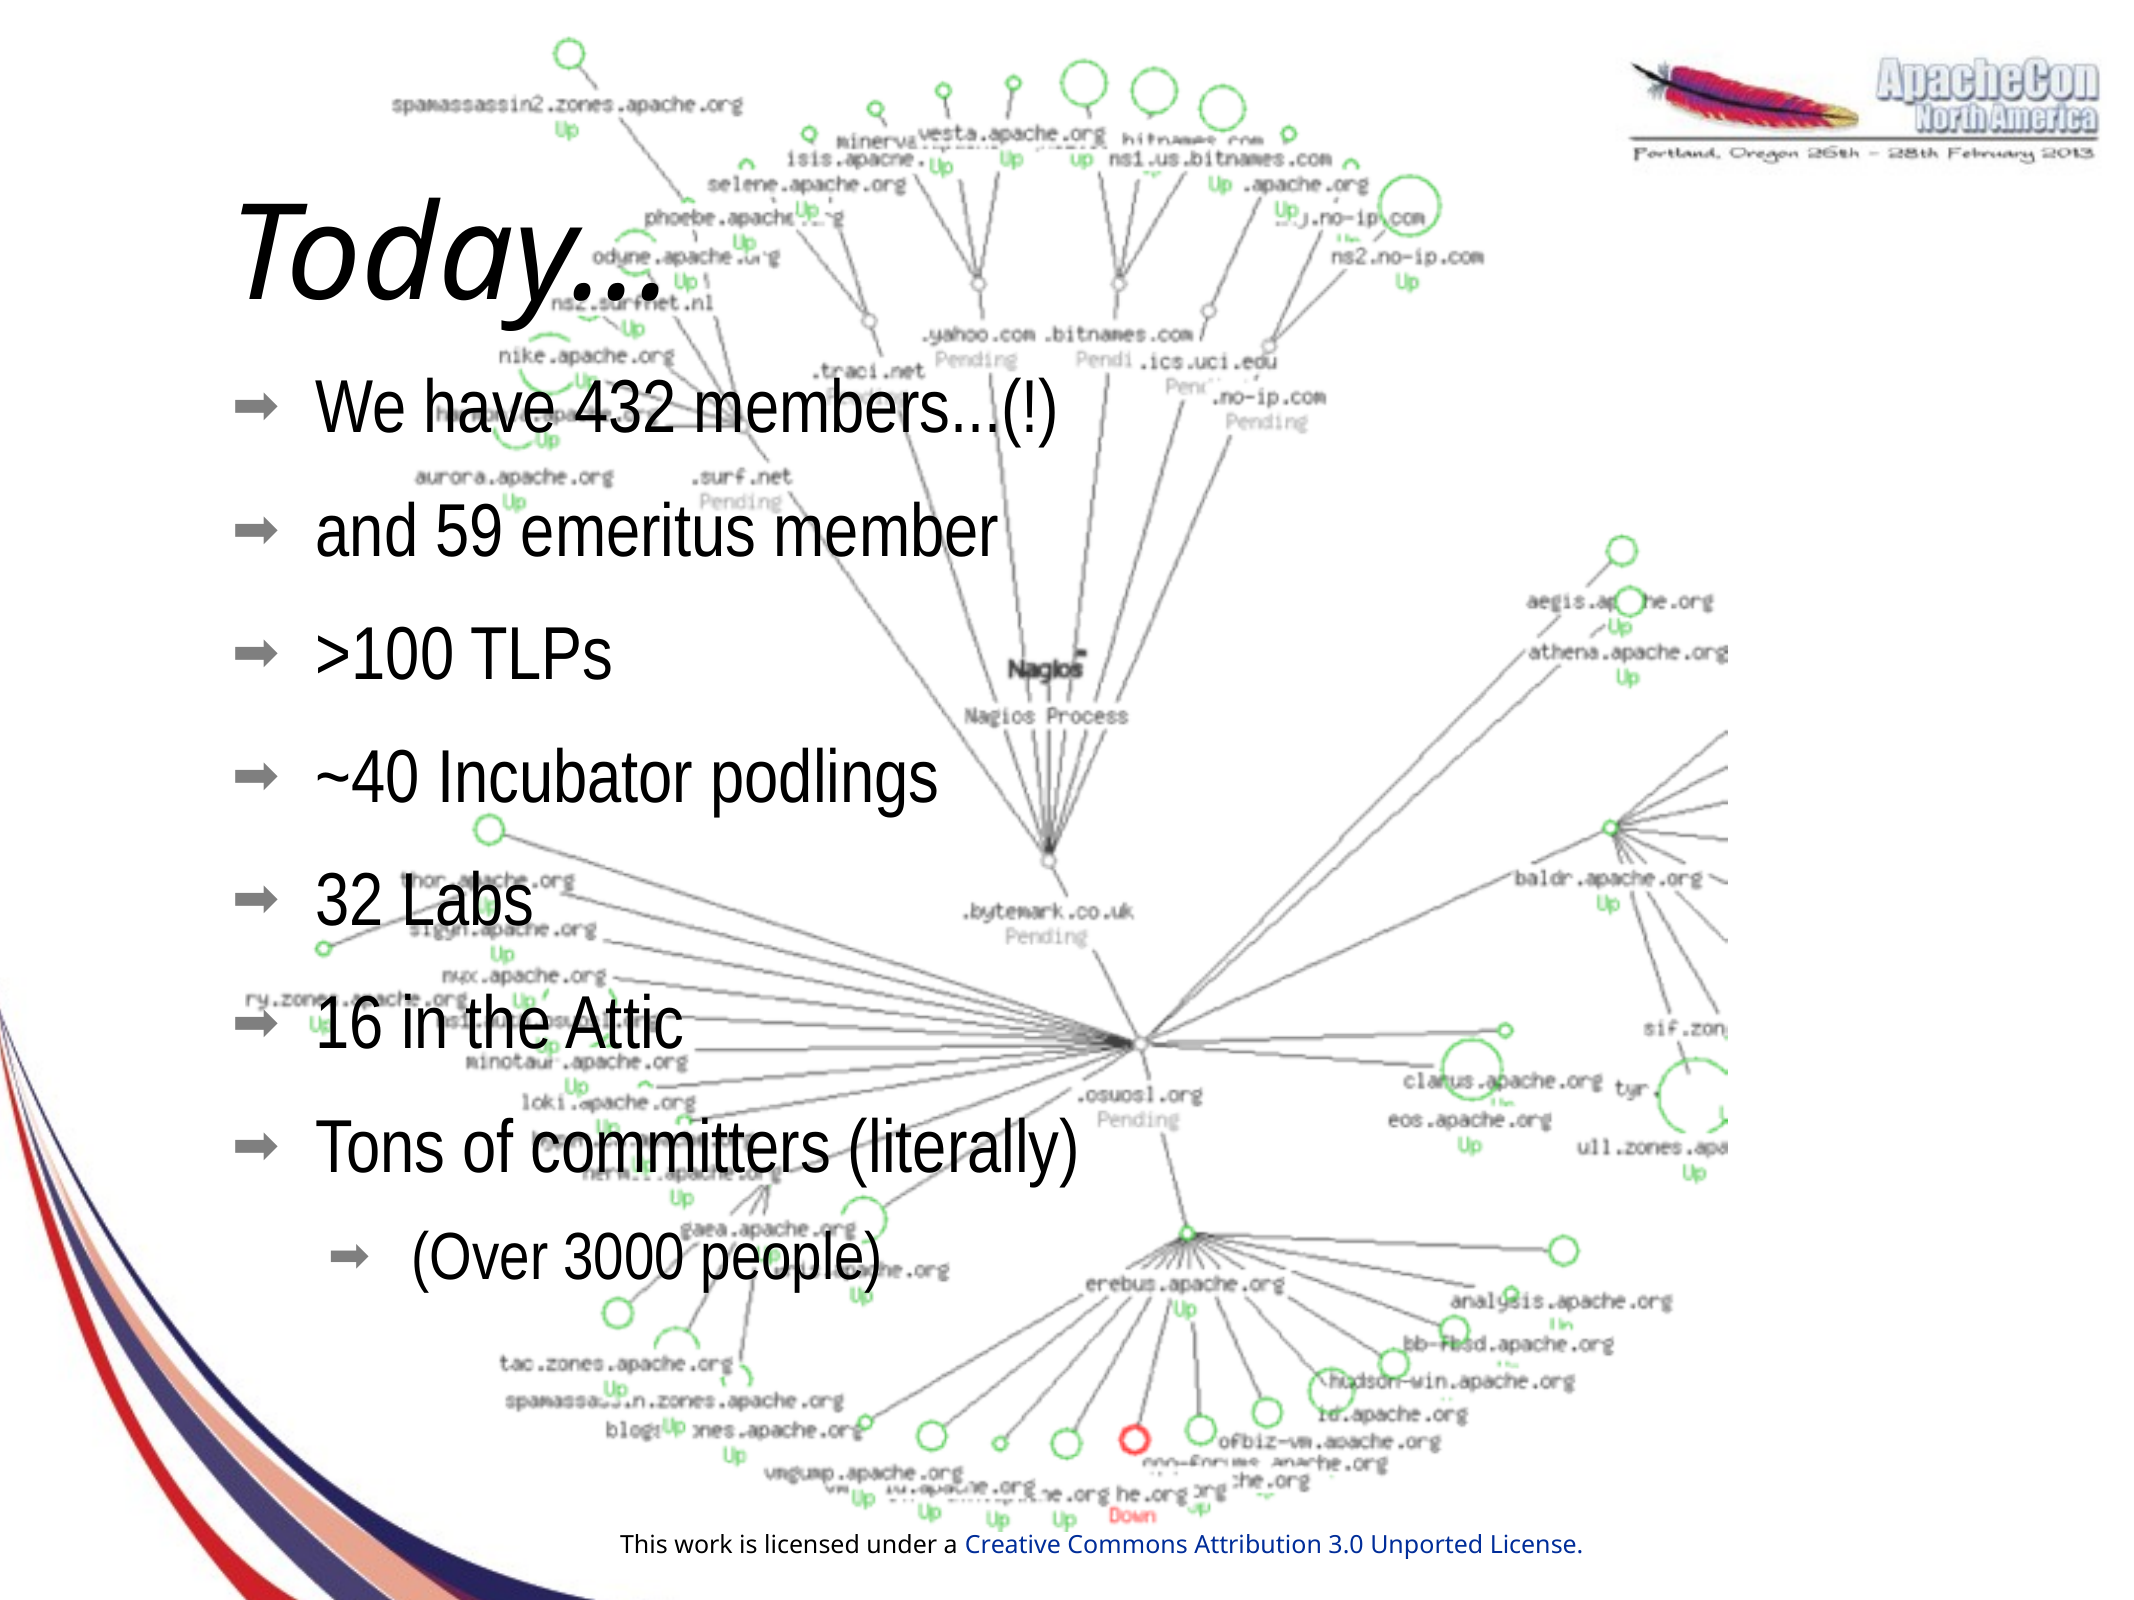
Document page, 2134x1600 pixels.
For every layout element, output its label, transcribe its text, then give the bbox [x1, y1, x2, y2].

text_box This work is licensed under a Creative Commons Attribution 3.0 Unported License. [472, 1533, 1733, 1574]
list We have 432 members...(!) and 59 emeritus member >100 TLPs ~40 Incubator podlings 32 Labs 16 in the Attic Tons of committers (literally) (Over 3000 people) [228, 365, 1981, 1533]
picture [0, 0, 2127, 1600]
title Today... [229, 143, 1982, 366]
